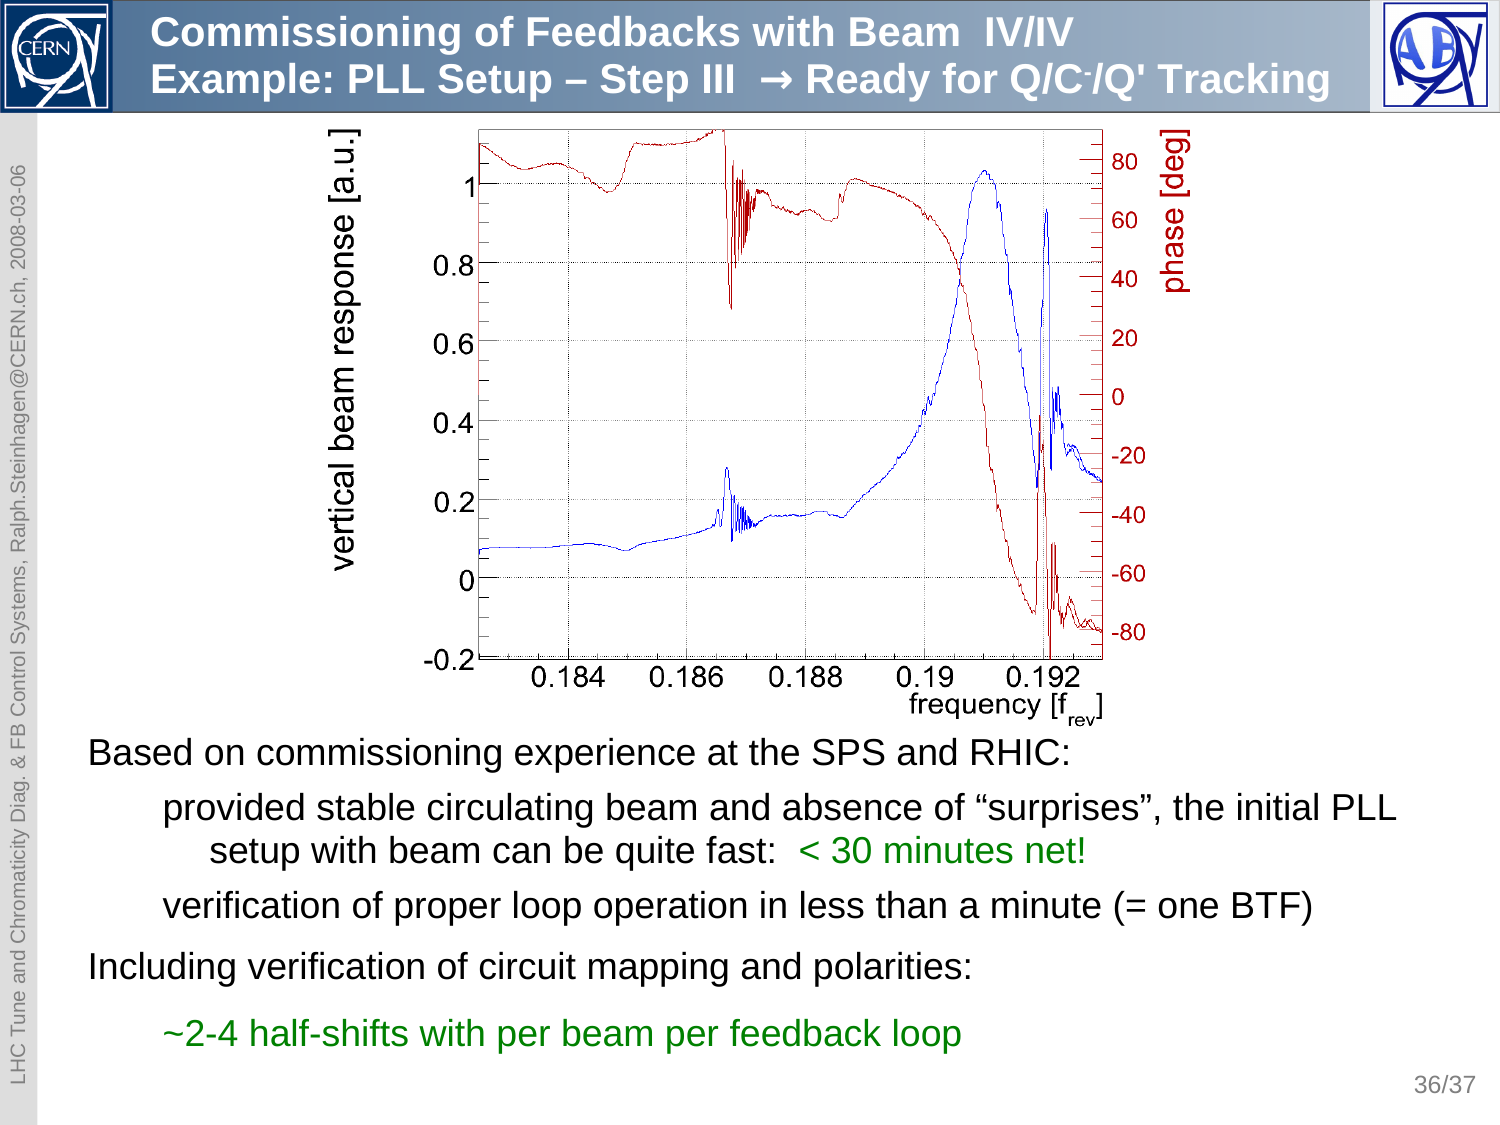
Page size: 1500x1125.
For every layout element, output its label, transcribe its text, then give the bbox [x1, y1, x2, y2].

picture [1382, 1, 1489, 108]
picture [320, 117, 1199, 730]
list Based on commissioning experience at the SPS and RHIC: provided stable circulating beam and absence of “surprises”, the initial PLL setup with beam can be quite fast: < 30 minutes net! verification of proper loop operation in less than a minute (= one BTF) Including verification of circuit mapping and polarities: ~2-4 half-shifts with per beam per feedback loop [87, 730, 1438, 1075]
picture [0, 0, 113, 113]
title Commissioning of Feedbacks with Beam IV/IV Example: PLL Setup – Step III → Ready for Q/C-/Q' Tracking [150, 2, 1340, 111]
